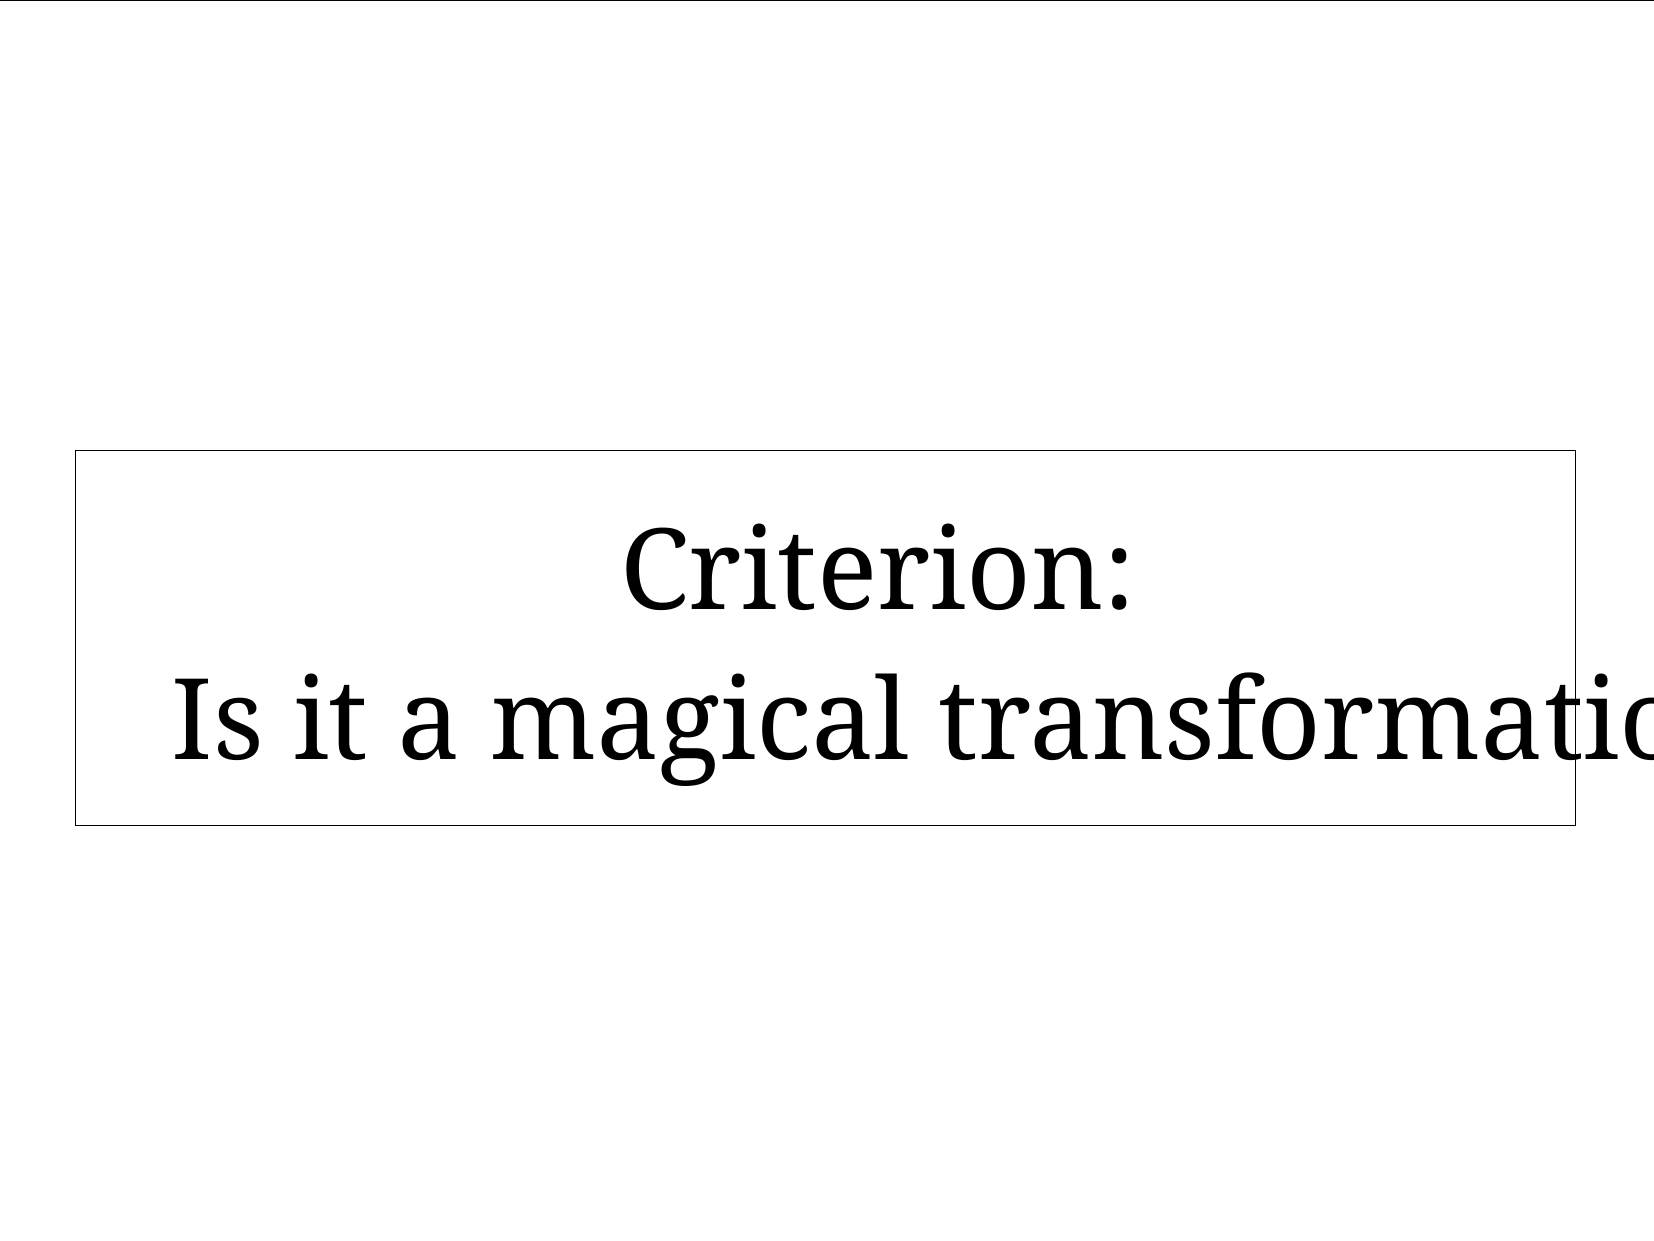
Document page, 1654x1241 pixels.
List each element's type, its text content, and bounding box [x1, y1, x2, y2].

text_box Criterion: [605, 482, 1052, 624]
text_box Is it a magical transformation? [157, 631, 1508, 773]
text_box [1636, 704, 1654, 754]
text_box [0, 0, 1654, 1241]
